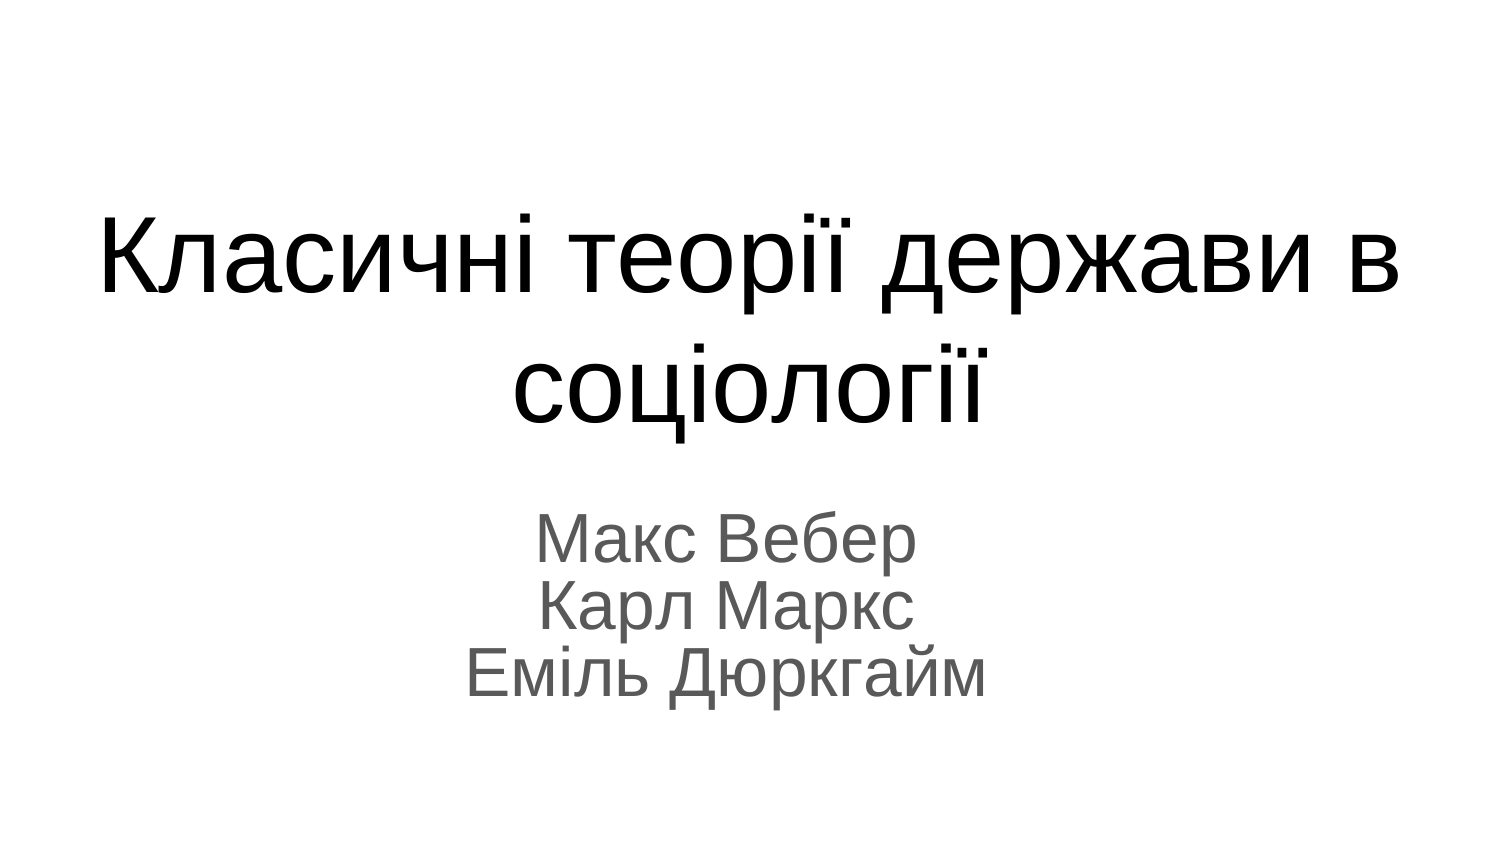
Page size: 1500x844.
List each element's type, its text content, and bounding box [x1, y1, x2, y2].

title Класичні теорії держави в соціології [51, 122, 1449, 459]
subtitle Макс Вебер Карл Маркс Еміль Дюркгайм [27, 494, 1426, 742]
